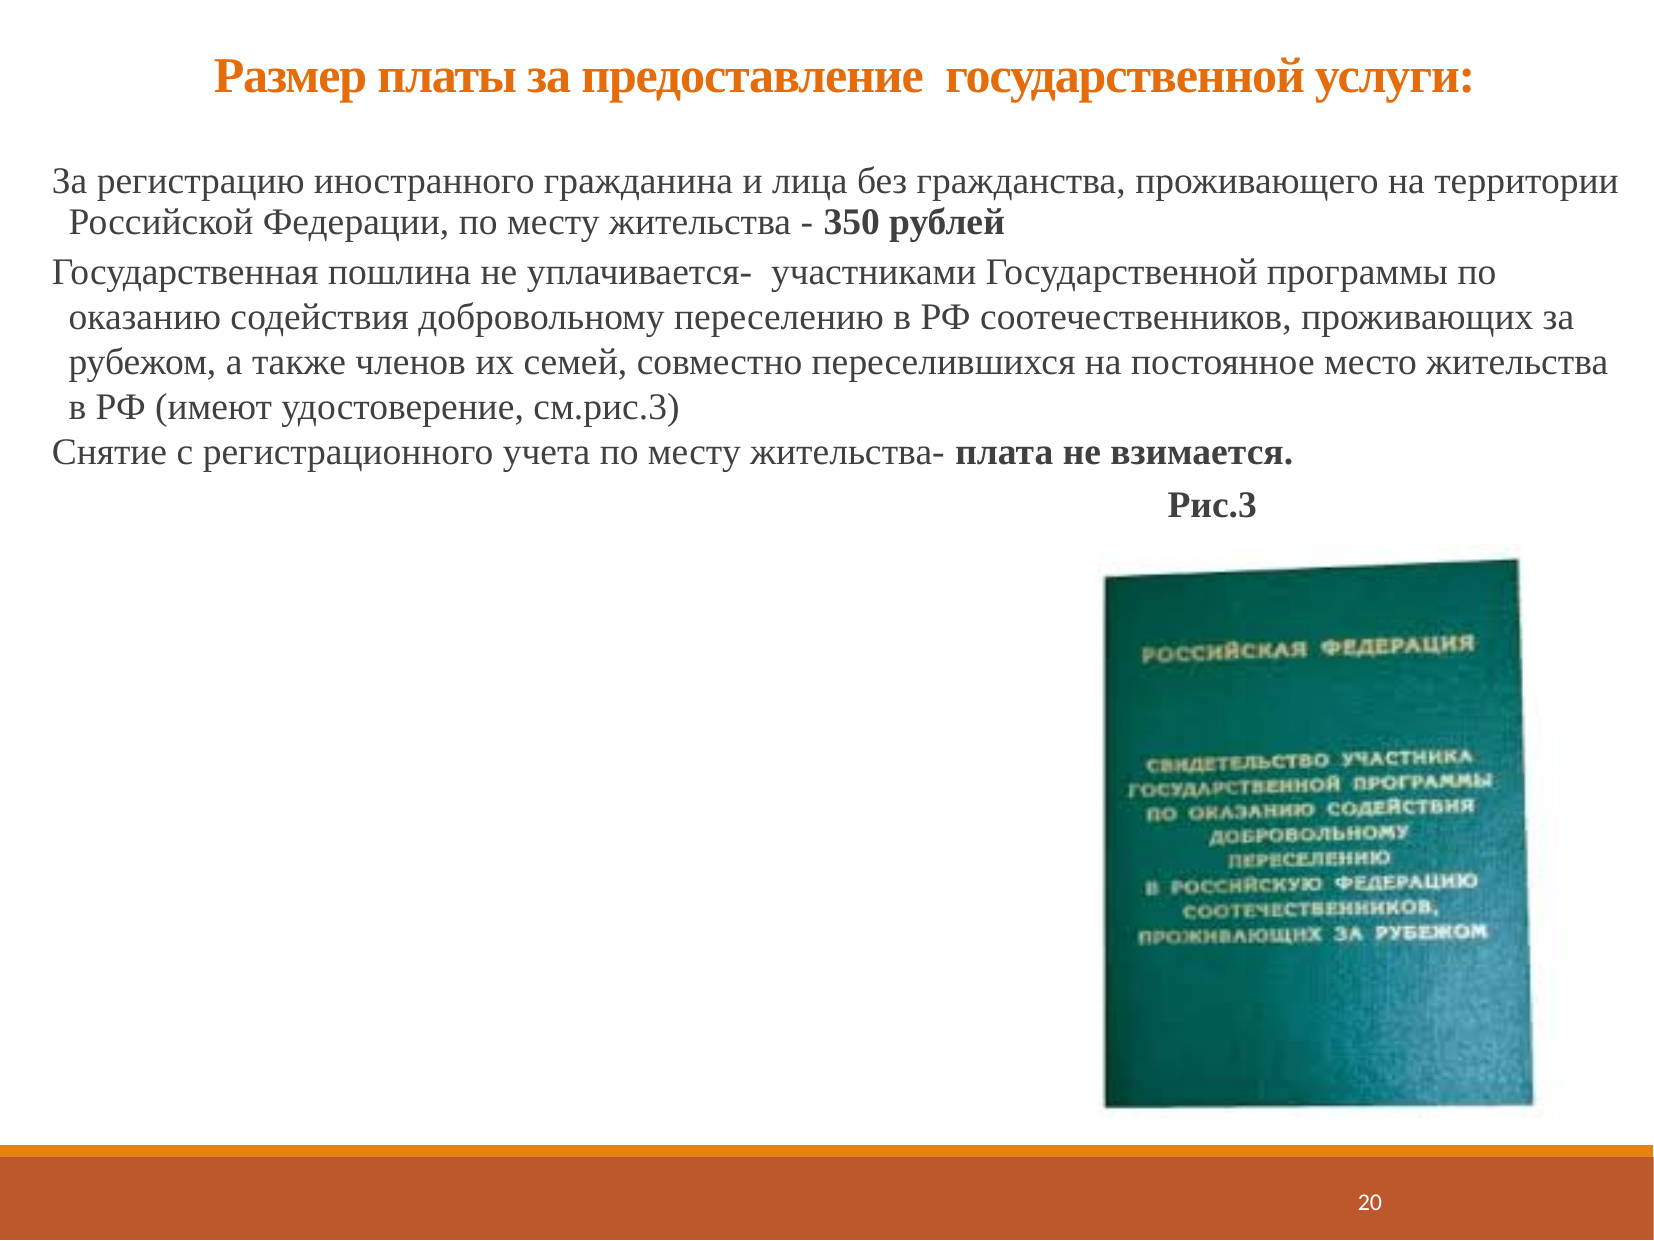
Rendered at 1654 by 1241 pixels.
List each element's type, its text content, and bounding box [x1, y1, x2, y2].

picture [1056, 544, 1592, 1140]
list За регистрацию иностранного гражданина и лица без гражданства, проживающего на территории Российской Федерации, по месту жительства - 350 рублей Государственная пошлина не уплачивается- участниками Государственной программы по оказанию содействия добровольному переселению в РФ соотечественников, проживающих за рубежом, а также членов их семей, совместно переселившихся на постоянное место жительства в РФ (имеют удостоверение, см.рис.3) Снятие с регистрационного учета по месту жительства- плата не взимается. Рис.3 [35, 153, 1632, 1140]
title Размер платы за предоставление государственной услуги: [35, 43, 1654, 108]
text_box [1342, 1168, 1521, 1235]
